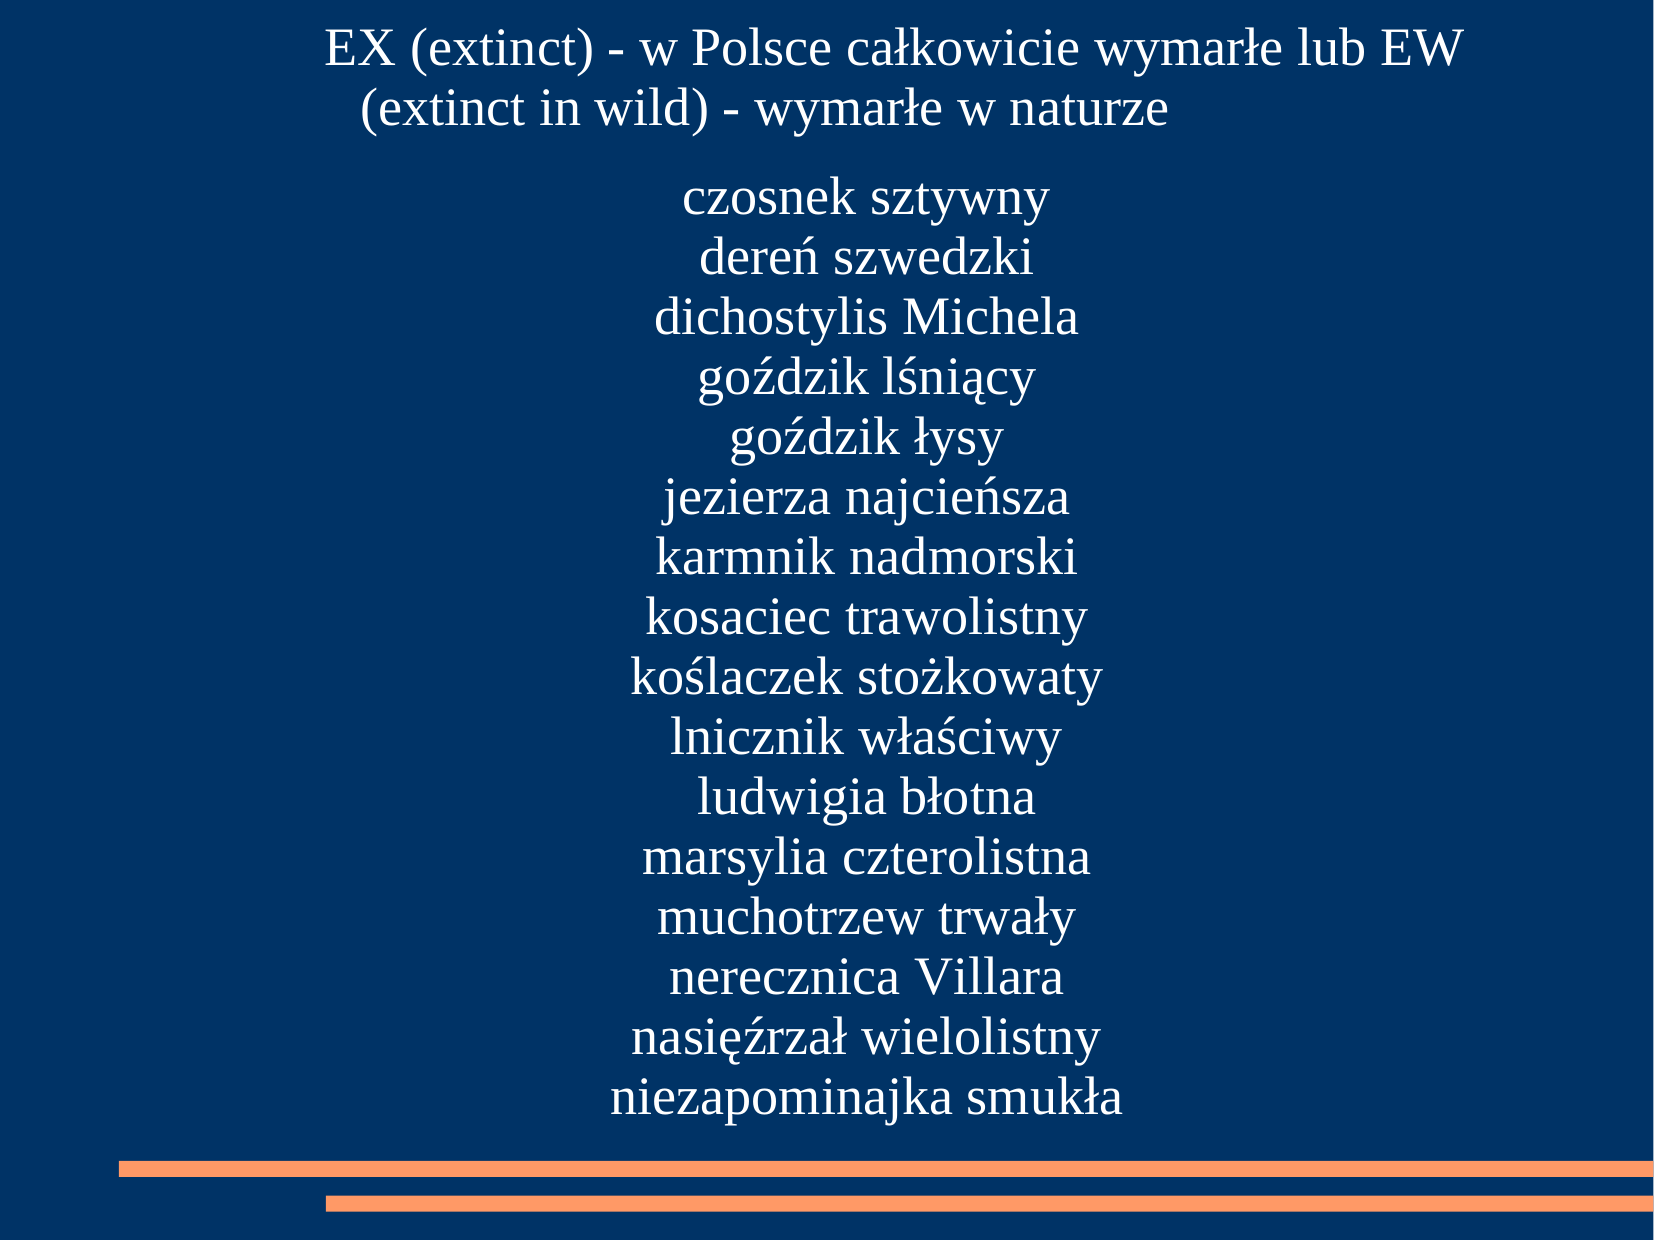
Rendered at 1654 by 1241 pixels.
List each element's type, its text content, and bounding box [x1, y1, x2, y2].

list EX (extinct) - w Polsce całkowicie wymarłe lub EW (extinct in wild) - wymarłe w naturze czosnek sztywny dereń szwedzki dichostylis Michela goździk lśniący goździk łysy jezierza najcieńsza karmnik nadmorski kosaciec trawolistny koślaczek stożkowaty lnicznik właściwy ludwigia błotna marsylia czterolistna muchotrzew trwały nerecznica Villara nasięźrzał wielolistny niezapominajka smukła [147, 16, 1587, 1241]
